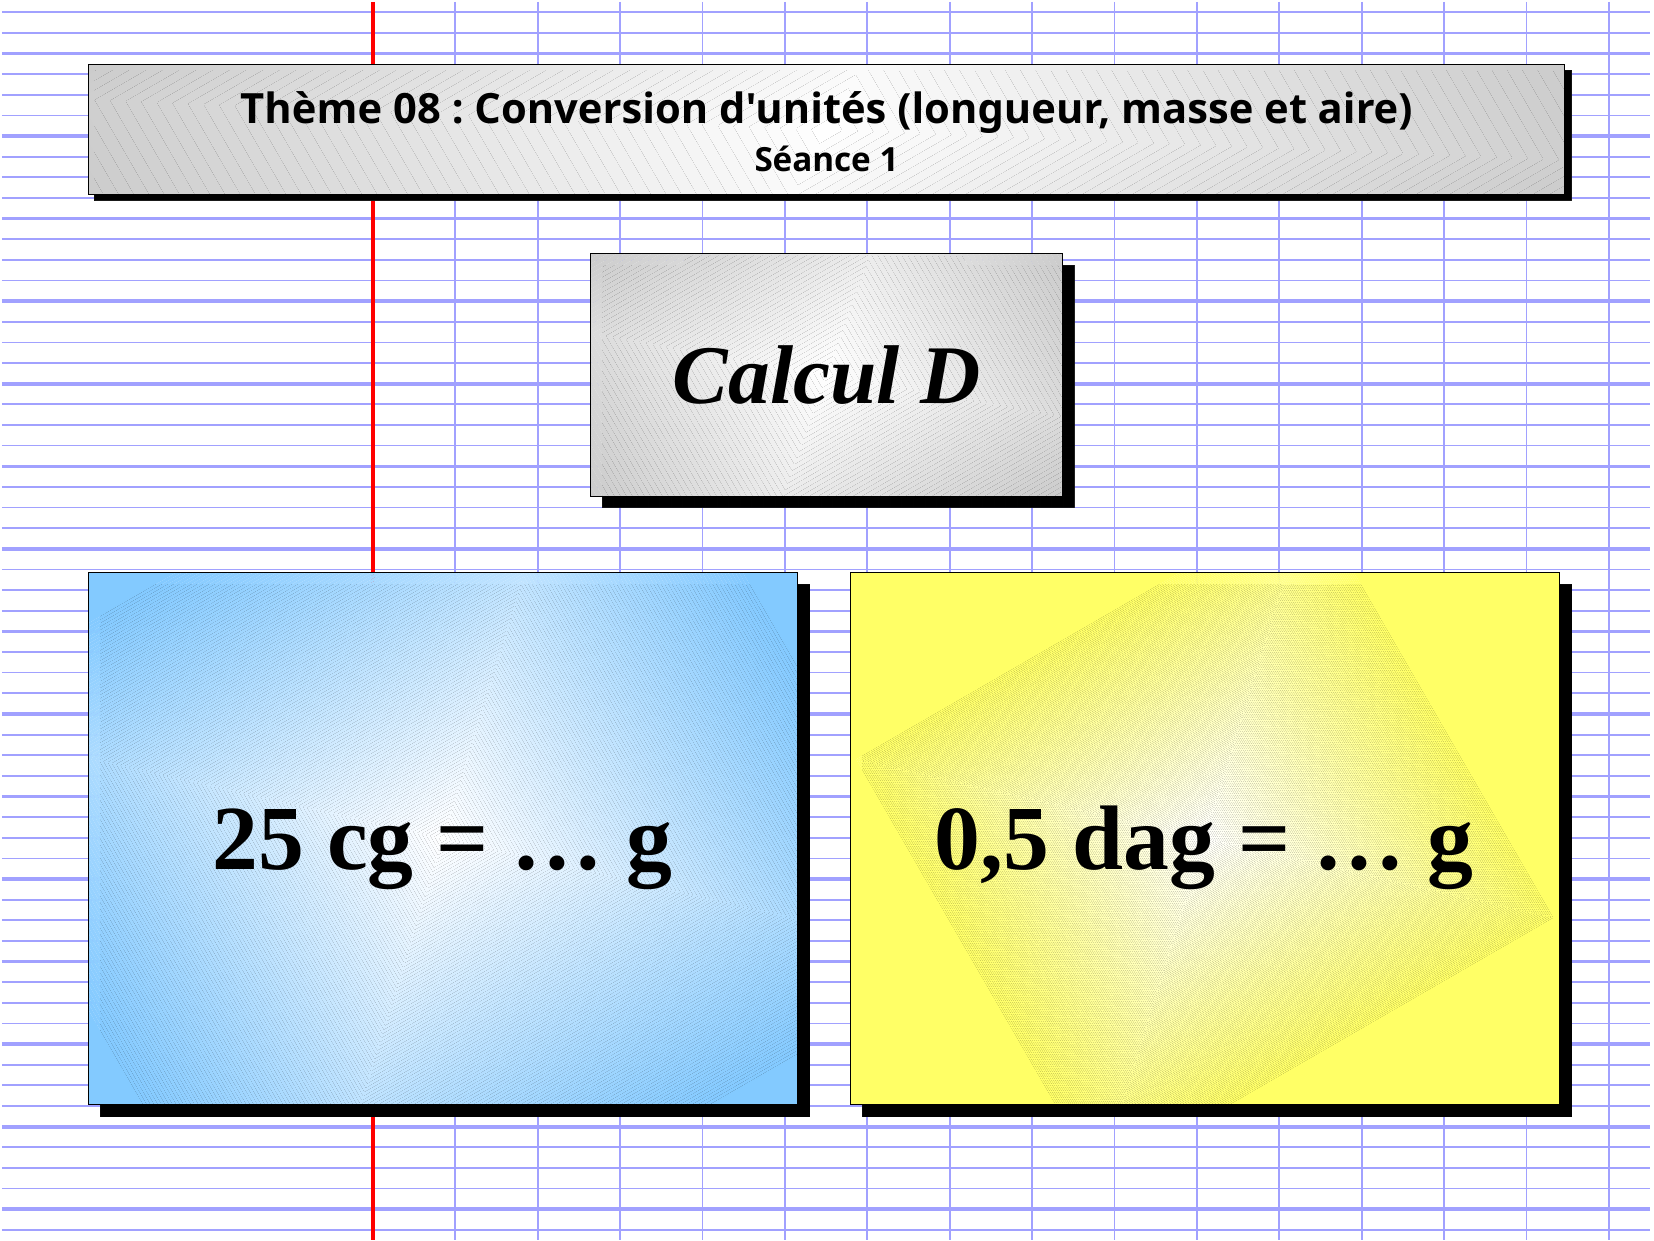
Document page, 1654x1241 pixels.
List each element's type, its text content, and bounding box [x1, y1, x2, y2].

text_box 0,5 dag = … g [850, 572, 1560, 1105]
text_box Calcul D [590, 253, 1063, 497]
text_box 25 cg = … g [88, 572, 798, 1105]
text_box Thème 08 : Conversion d'unités (longueur, masse et aire) Séance 1 [88, 64, 1565, 195]
picture [0, 0, 1654, 1241]
